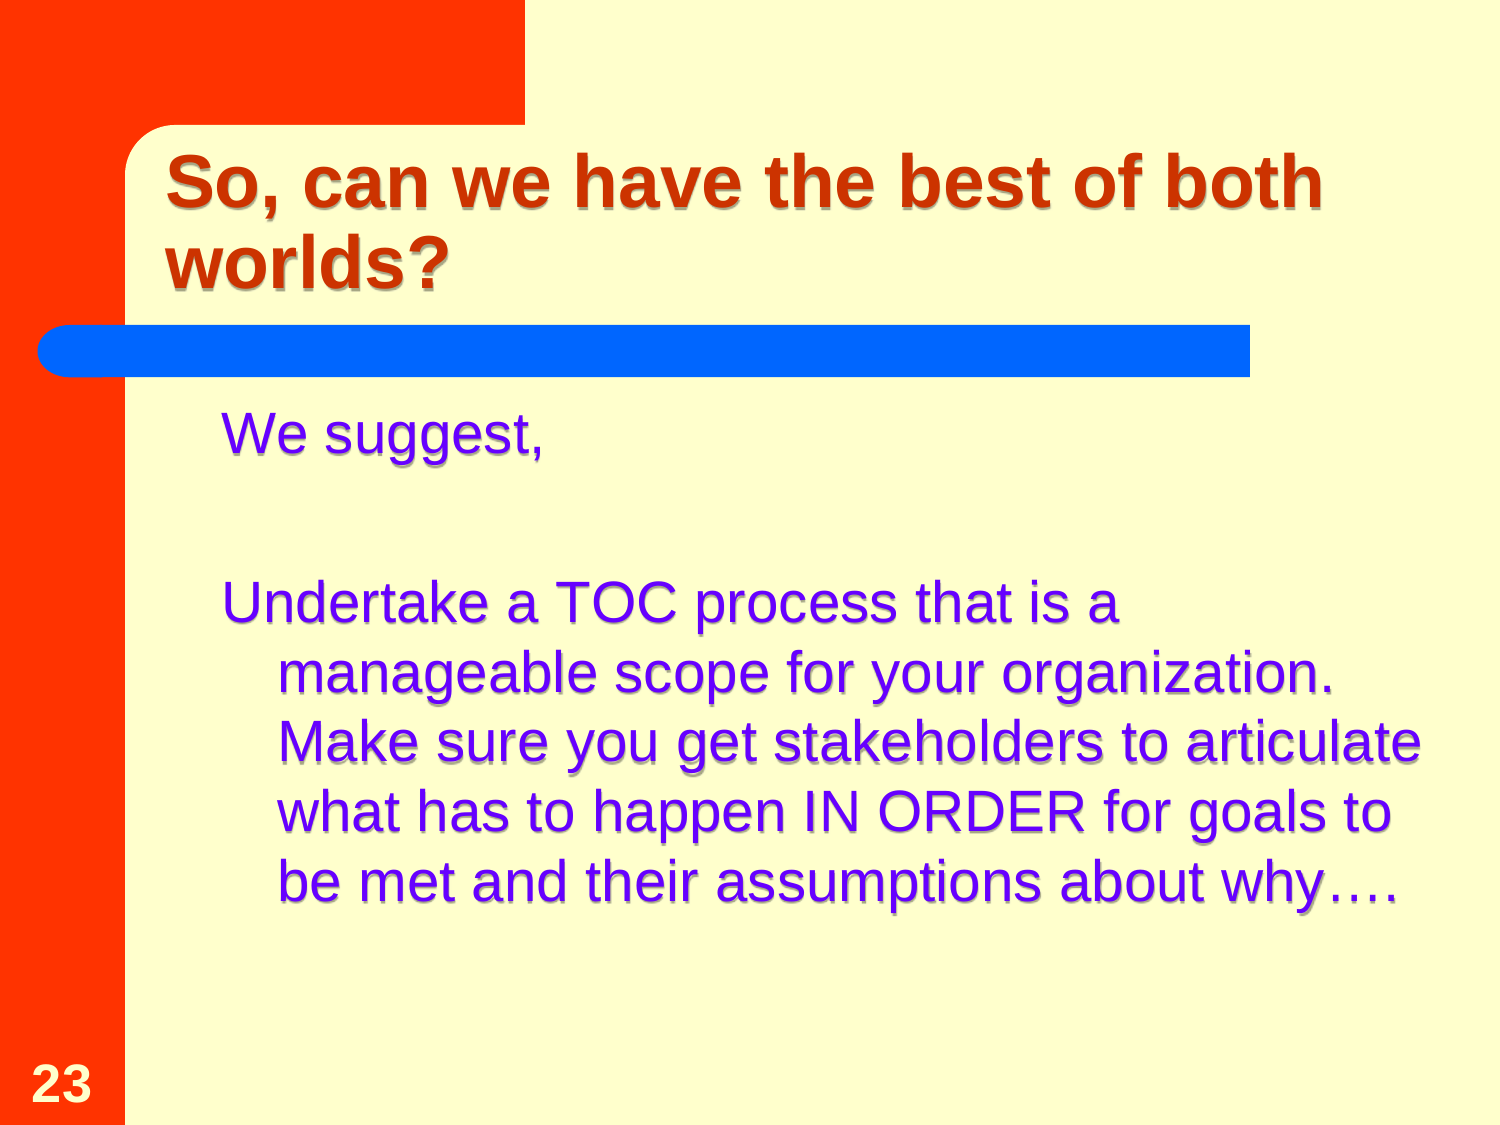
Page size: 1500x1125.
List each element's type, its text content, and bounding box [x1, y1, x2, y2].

title So, can we have the best of both worlds? [150, 125, 1463, 313]
text_box [13, 1040, 111, 1121]
list We suggest, Undertake a TOC process that is a manageable scope for your organization. Make sure you get stakeholders to articulate what has to happen IN ORDER for goals to be met and their assumptions about why…. [150, 387, 1463, 1001]
